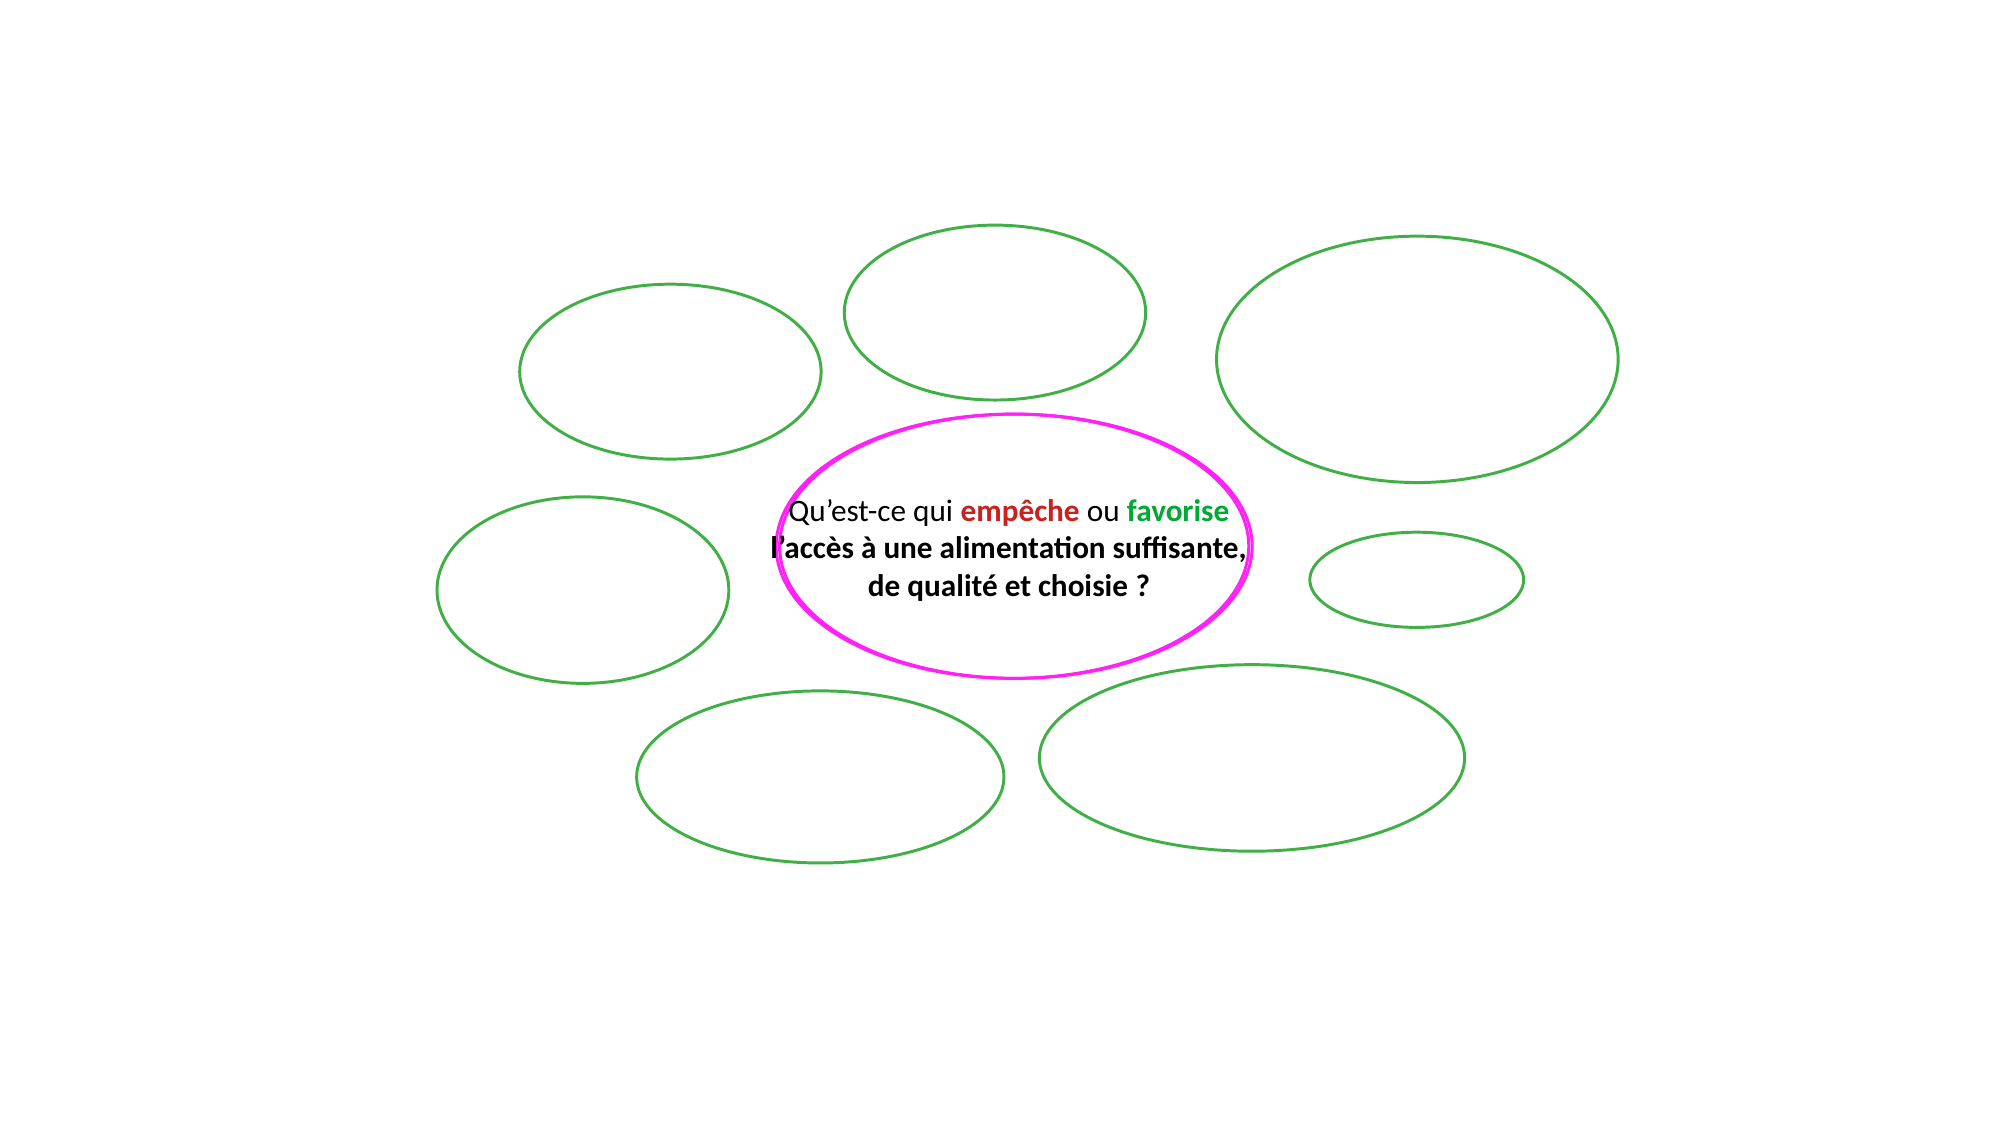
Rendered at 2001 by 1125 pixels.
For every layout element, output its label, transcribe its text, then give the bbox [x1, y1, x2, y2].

text_box Qu’est-ce qui empêche ou favorise l’accès à une alimentation suffisante, de qualité et choisie ? [776, 414, 1249, 679]
